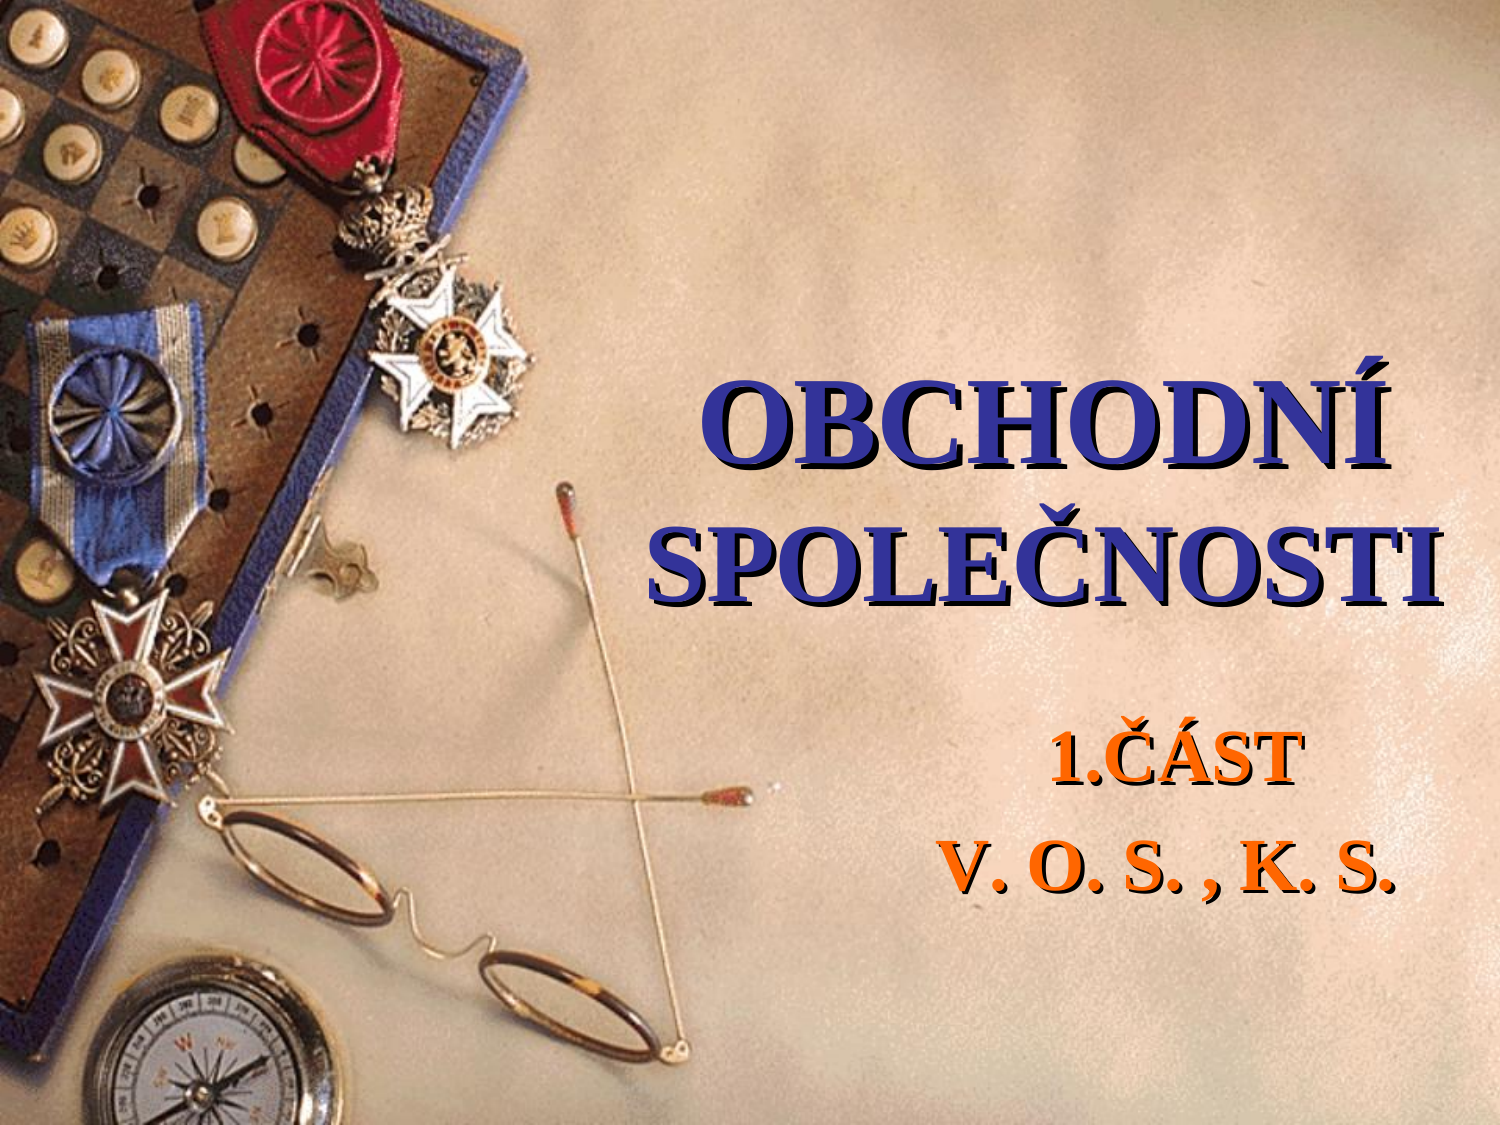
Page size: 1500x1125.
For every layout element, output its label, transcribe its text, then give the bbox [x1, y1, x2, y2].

picture [0, 0, 1500, 1125]
title OBCHODNÍ SPOLEČNOSTI [587, 0, 1500, 963]
subtitle 1.ČÁST V. O. S. , K. S. [849, 662, 1500, 950]
